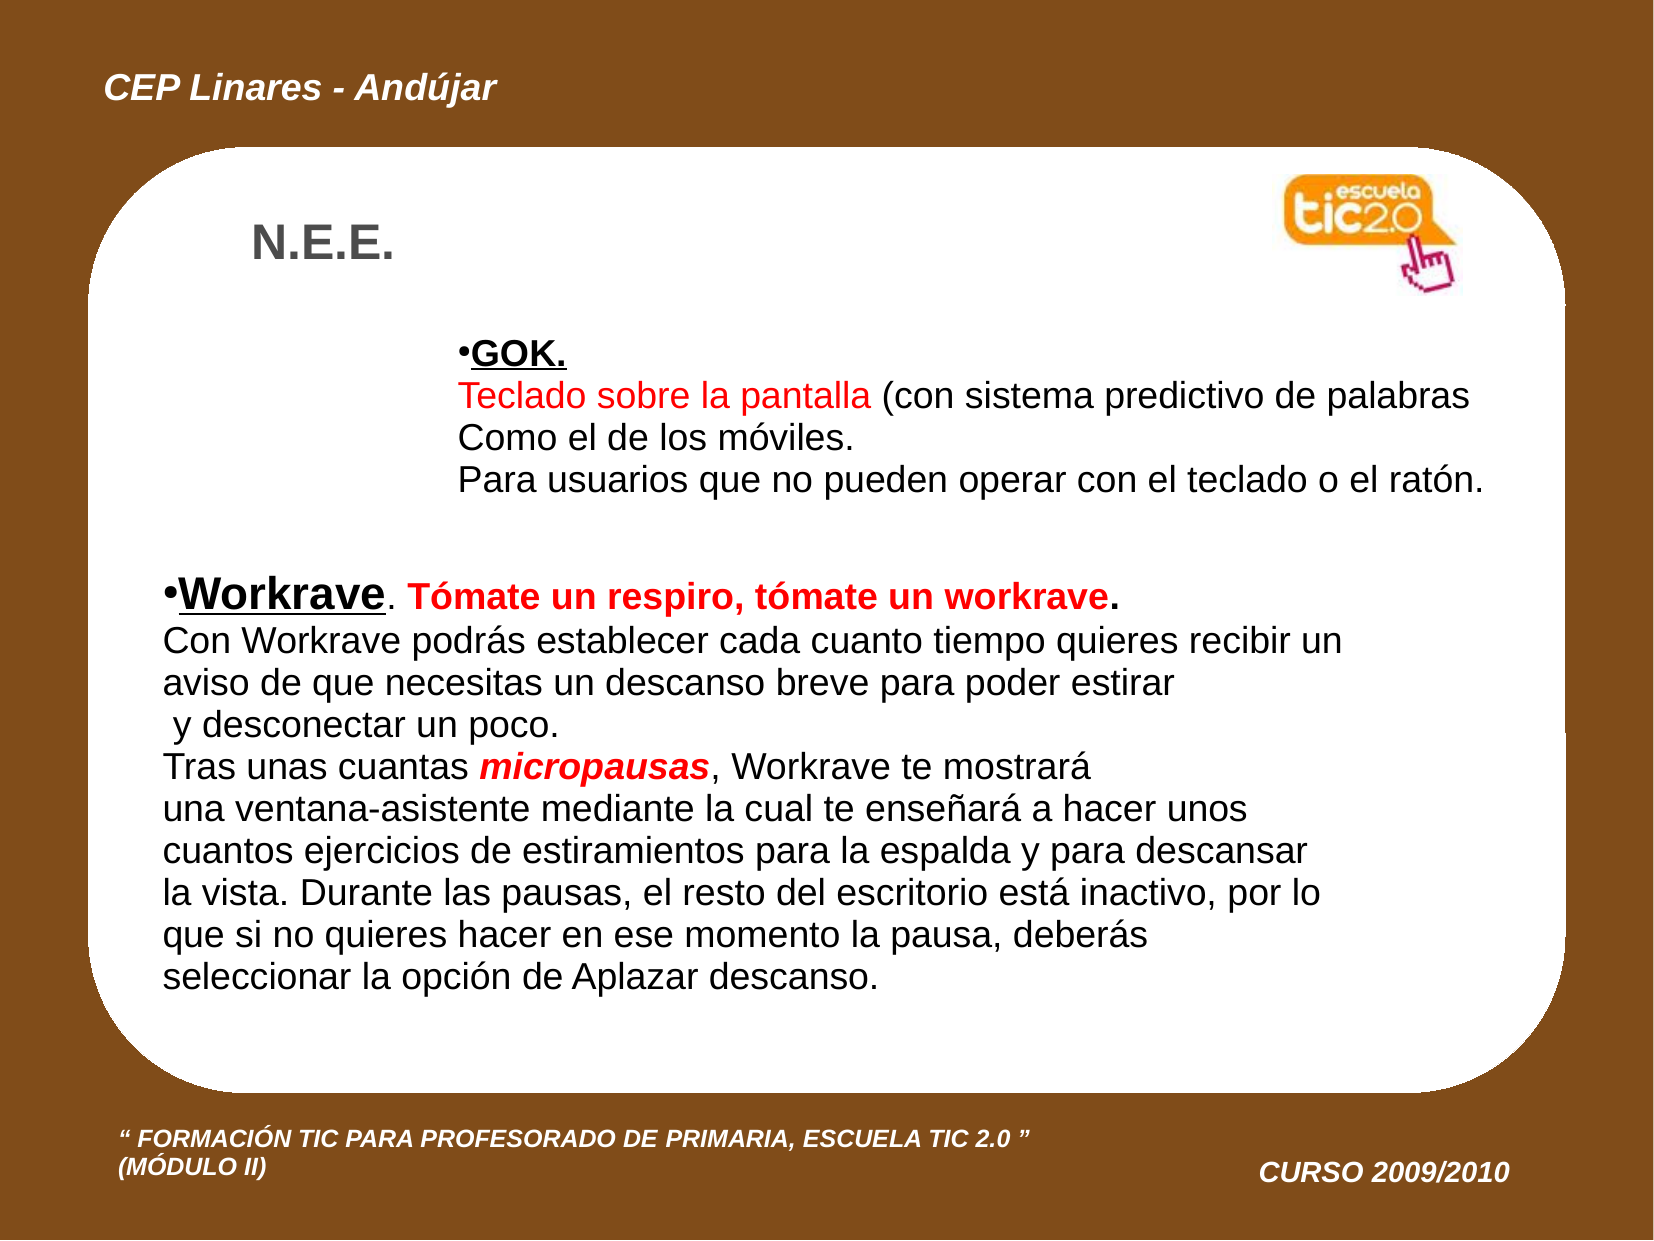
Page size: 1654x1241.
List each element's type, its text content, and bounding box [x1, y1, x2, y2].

text_box Workrave. Tómate un respiro, tómate un workrave. Con Workrave podrás establecer cada cuanto tiempo quieres recibir un aviso de que necesitas un descanso breve para poder estirar y desconectar un poco. Tras unas cuantas micropausas, Workrave te mostrará una ventana-asistente mediante la cual te enseñará a hacer unos cuantos ejercicios de estiramientos para la espalda y para descansar la vista. Durante las pausas, el resto del escritorio está inactivo, por lo que si no quieres hacer en ese momento la pausa, deberás seleccionar la opción de Aplazar descanso. [147, 561, 1359, 1050]
text_box N.E.E. [236, 206, 1152, 279]
picture [1272, 174, 1463, 296]
text_box GOK. Teclado sobre la pantalla (con sistema predictivo de palabras Como el de los móviles. Para usuarios que no pueden operar con el teclado o el ratón. [442, 324, 1500, 509]
